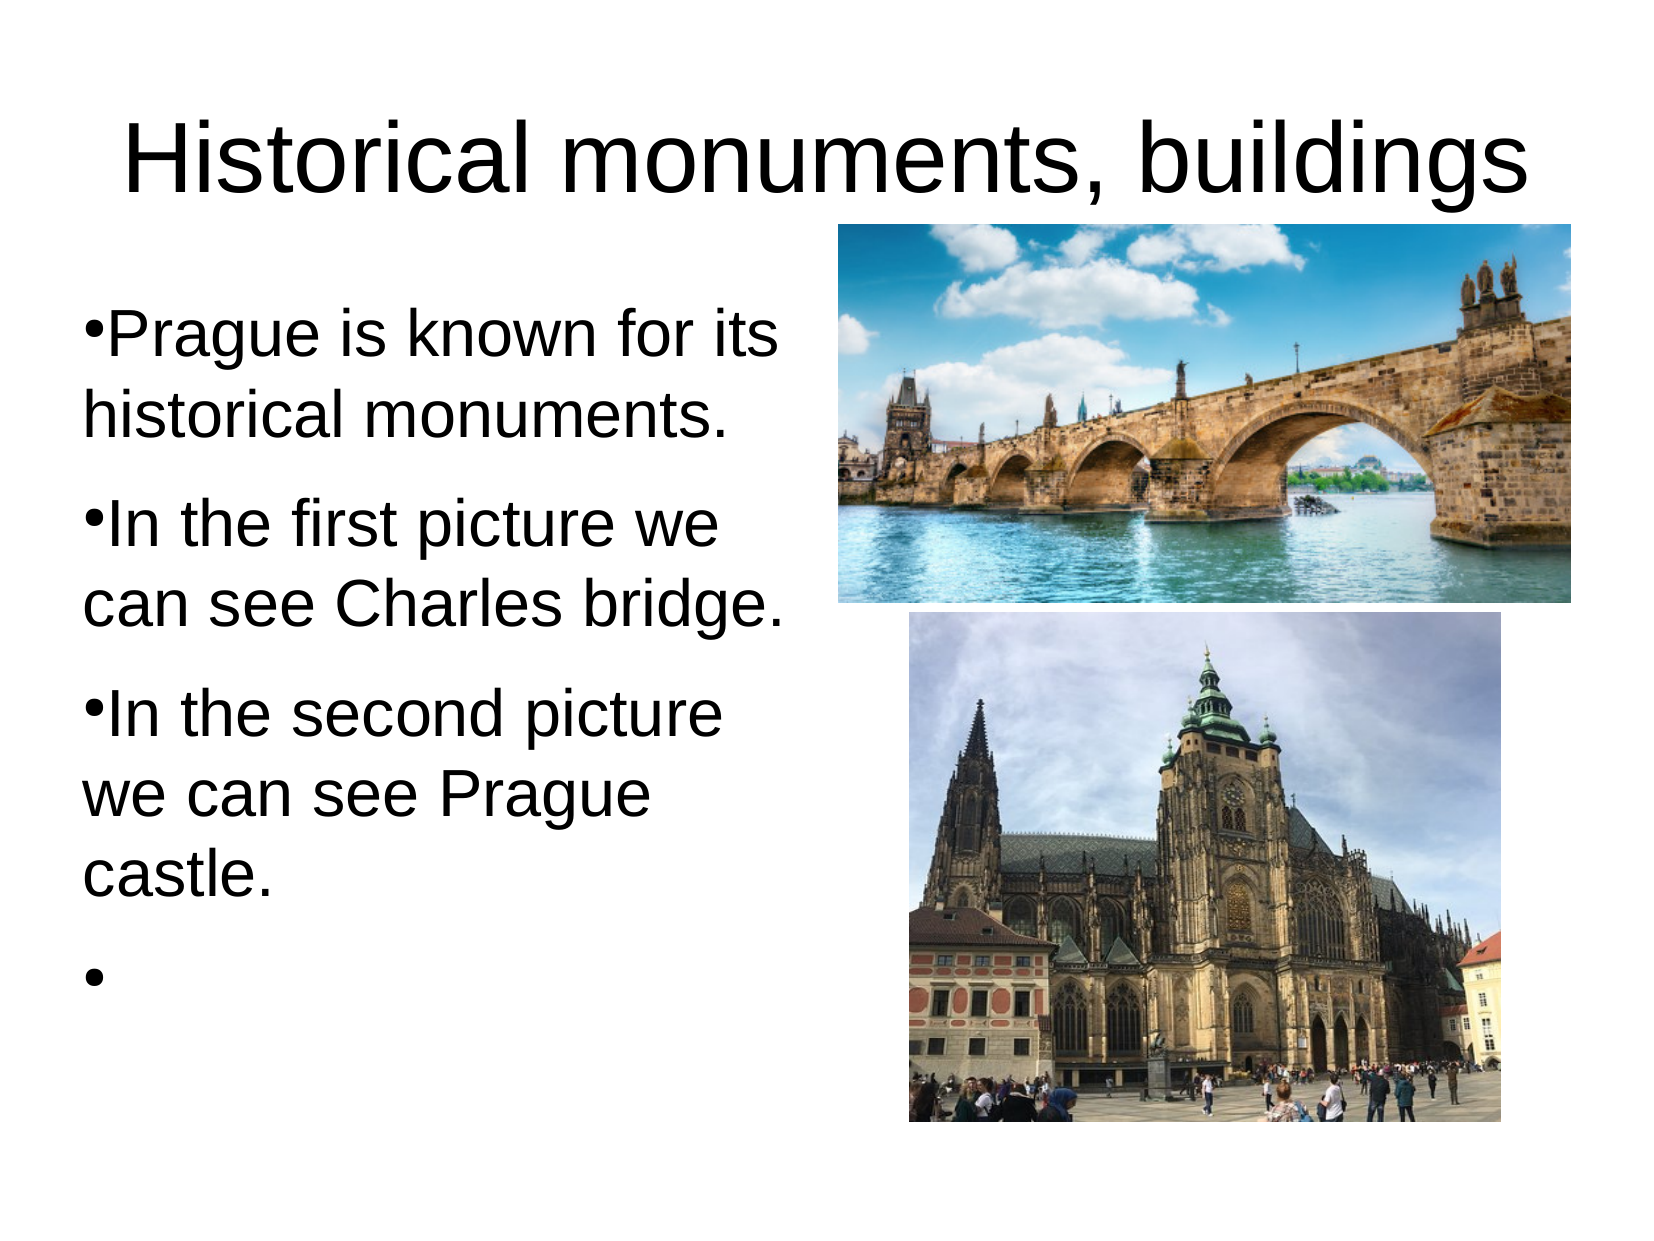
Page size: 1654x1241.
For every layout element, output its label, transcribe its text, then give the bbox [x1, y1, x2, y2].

picture [909, 612, 1501, 1123]
list Prague is known for its historical monuments. In the first picture we can see Charles bridge. In the second picture we can see Prague castle. [82, 290, 809, 1127]
title Historical monuments, buildings [82, 49, 1571, 257]
picture [838, 224, 1571, 603]
